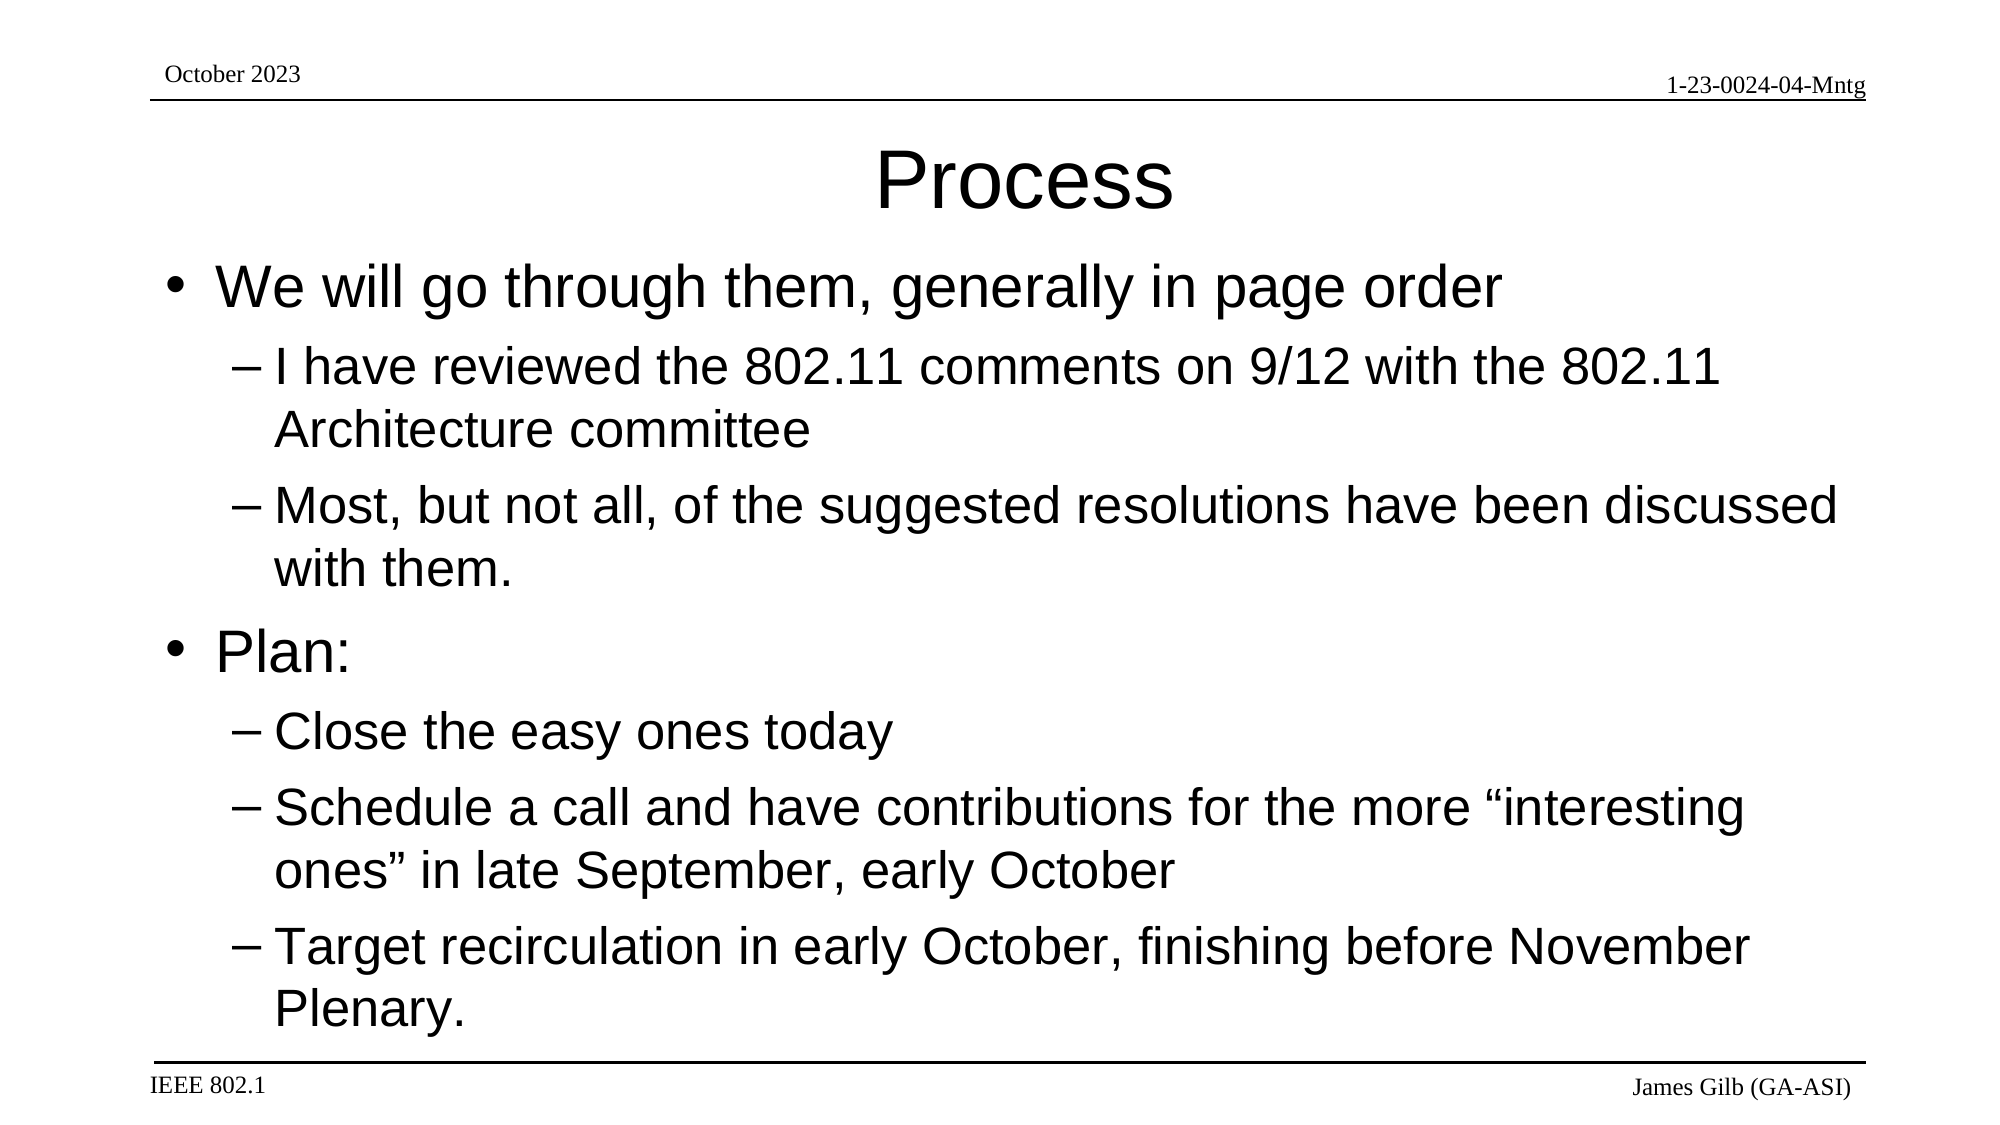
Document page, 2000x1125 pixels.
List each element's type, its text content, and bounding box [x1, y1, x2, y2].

title Process [149, 112, 1900, 238]
list We will go through them, generally in page order I have reviewed the 802.11 comments on 9/12 with the 802.11 Architecture committee Most, but not all, of the suggested resolutions have been discussed with them. Plan: Close the easy ones today Schedule a call and have contributions for the more “interesting ones” in late September, early October Target recirculation in early October, finishing before November Plenary. [149, 239, 1900, 1051]
